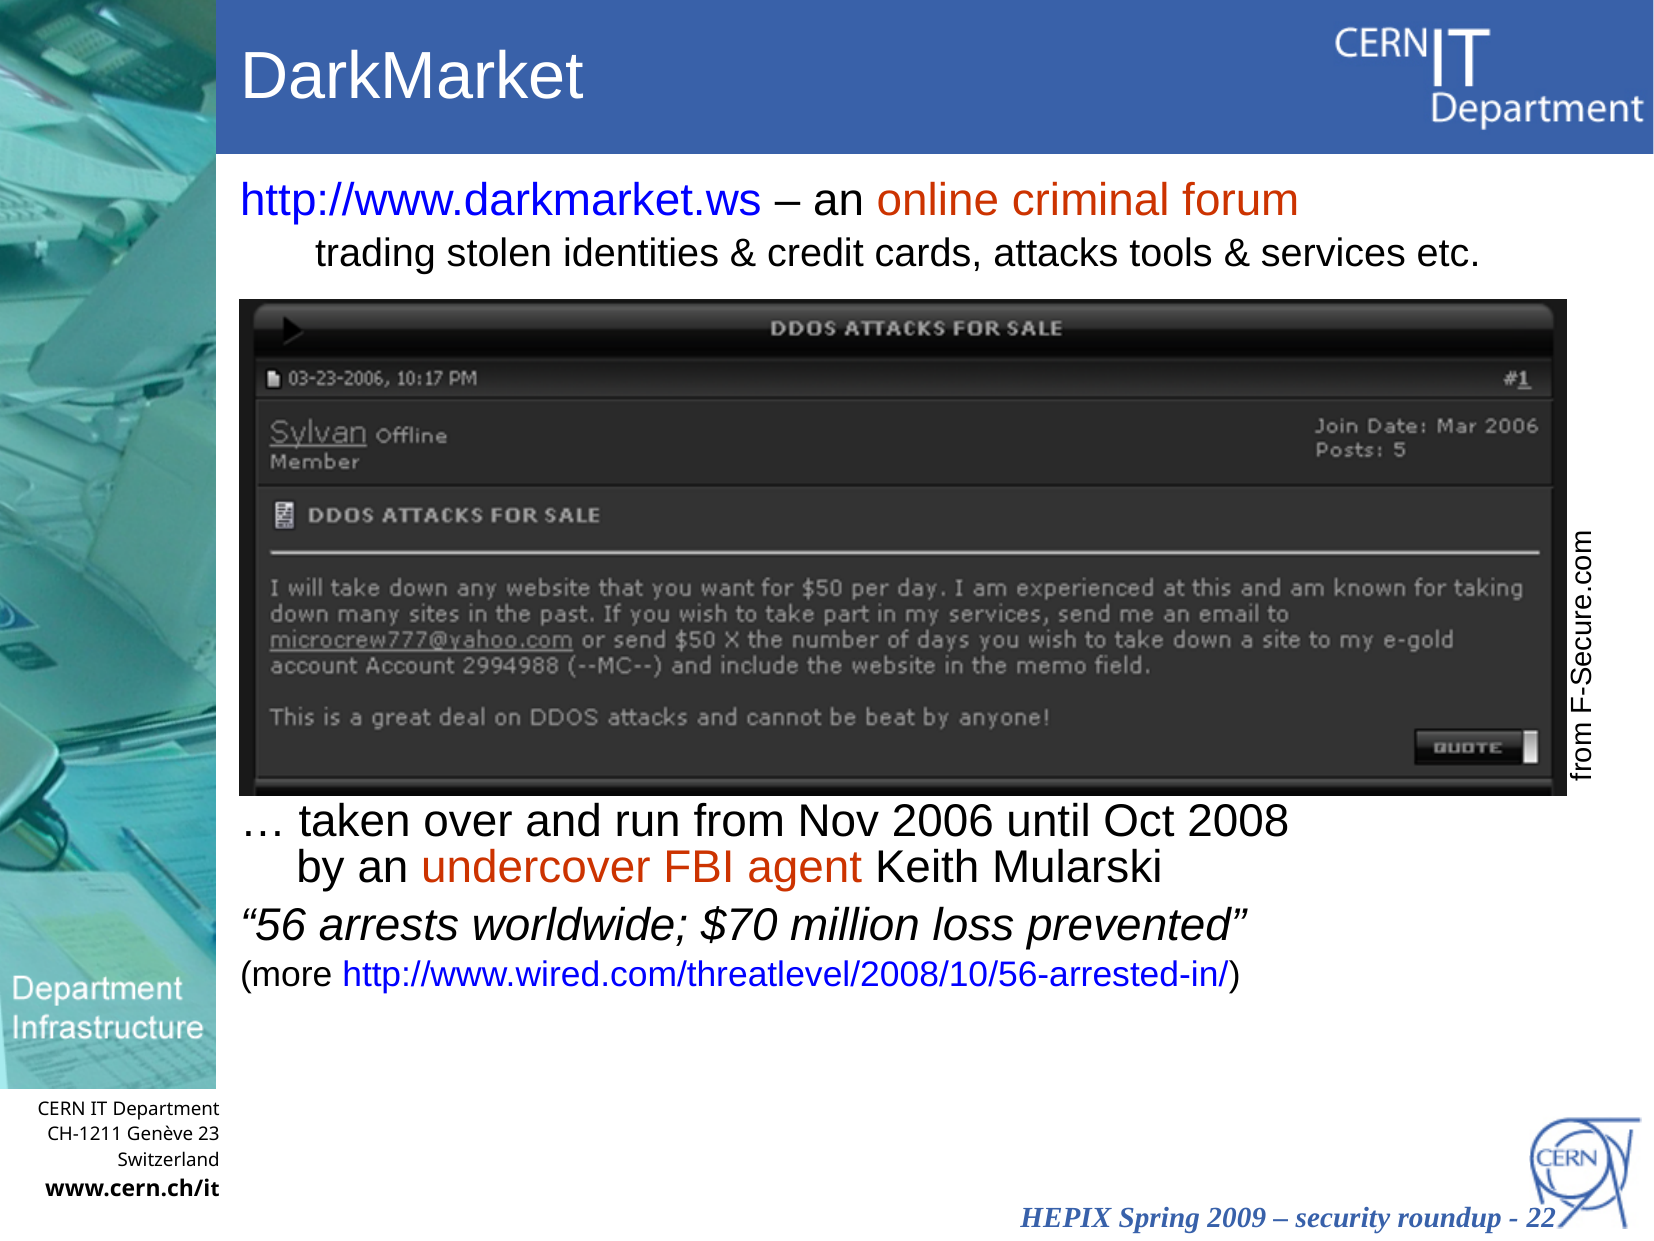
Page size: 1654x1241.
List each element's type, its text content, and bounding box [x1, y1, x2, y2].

list http://www.darkmarket.ws – an online criminal forum trading stolen identities & credit cards, attacks tools & services etc. … taken over and run from Nov 2006 until Oct 2008 by an undercover FBI agent Keith Mularski “56 arrests worldwide; $70 million loss prevented” (more http://www.wired.com/threatlevel/2008/10/56-arrested-in/) [225, 170, 1613, 1088]
picture [1529, 1116, 1642, 1229]
title DarkMarket [225, 0, 1313, 151]
picture [239, 299, 1567, 796]
picture [216, 0, 1654, 154]
picture [1529, 1209, 1536, 1222]
text_box from F-Secure.com [1556, 515, 1606, 796]
